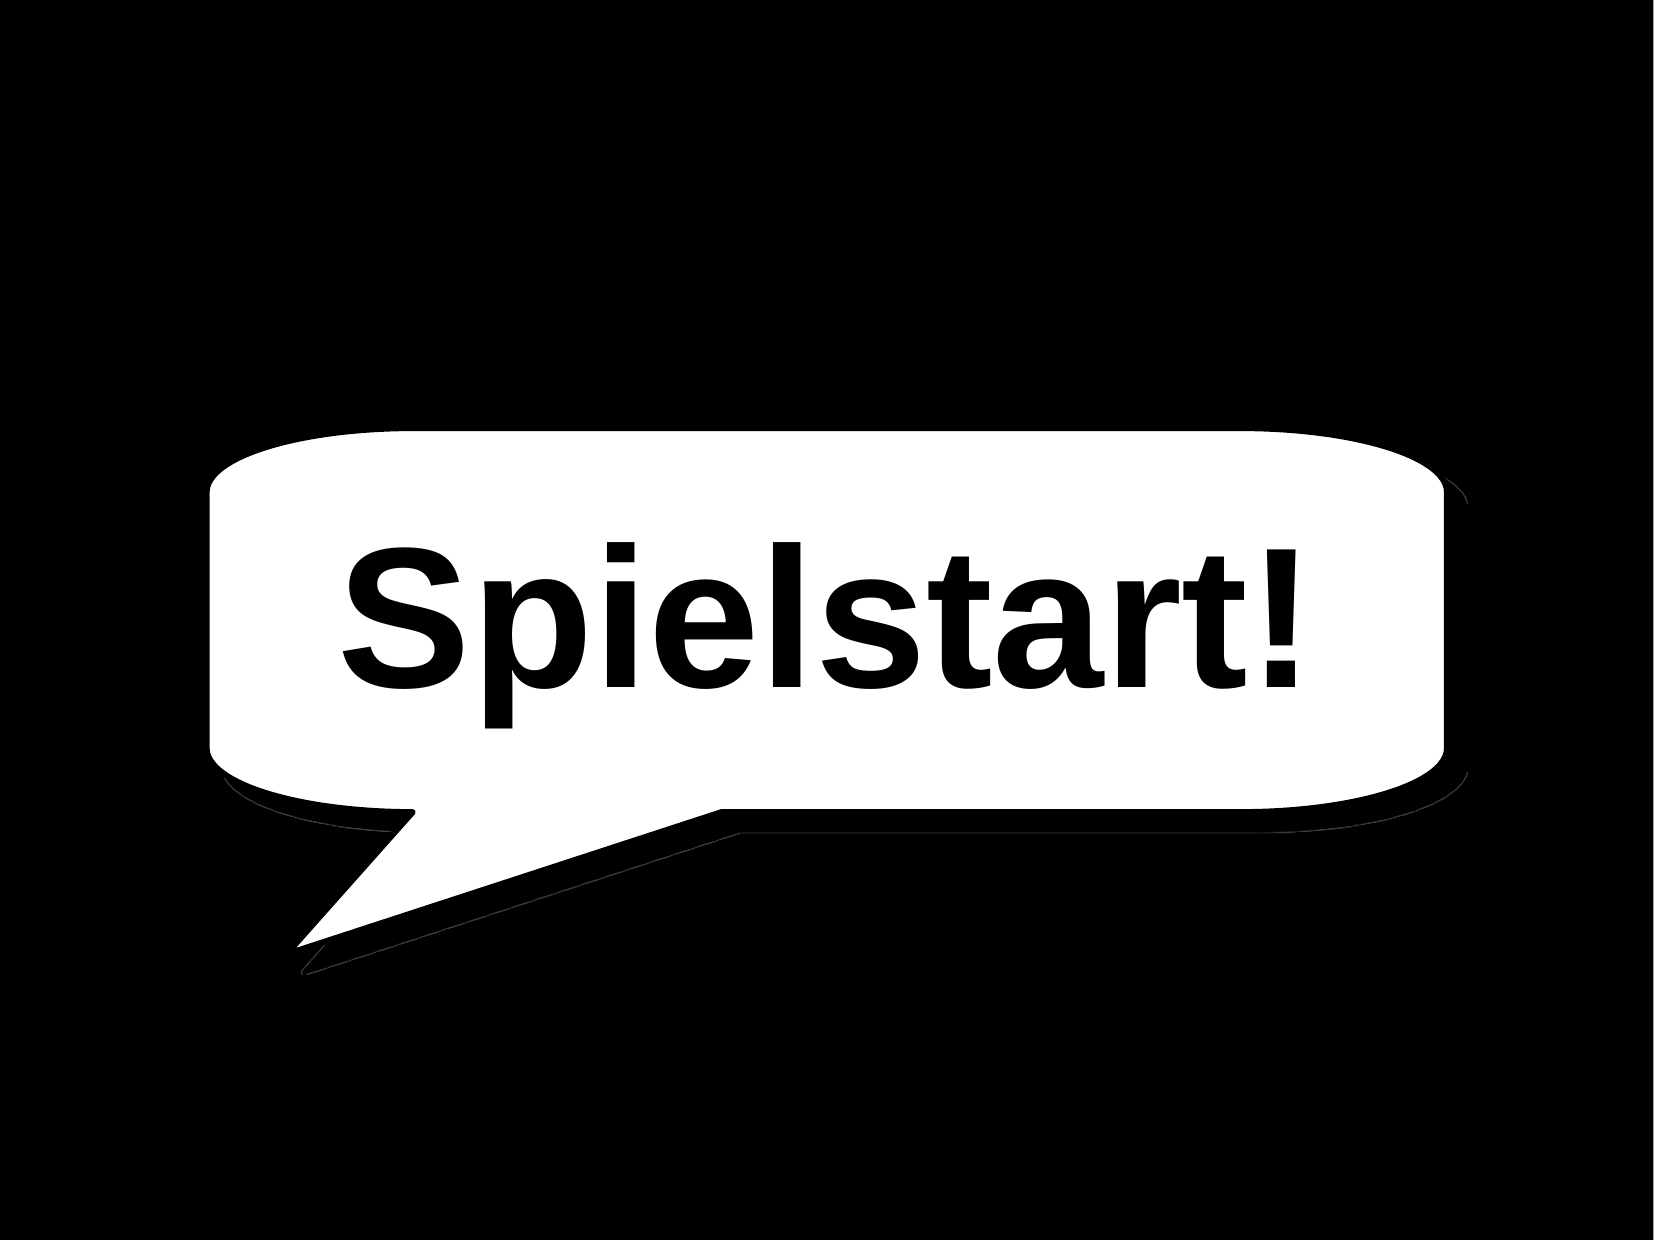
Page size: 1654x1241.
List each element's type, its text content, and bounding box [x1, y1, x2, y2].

text_box Spielstart! [310, 499, 1344, 765]
text_box [206, 428, 1447, 955]
